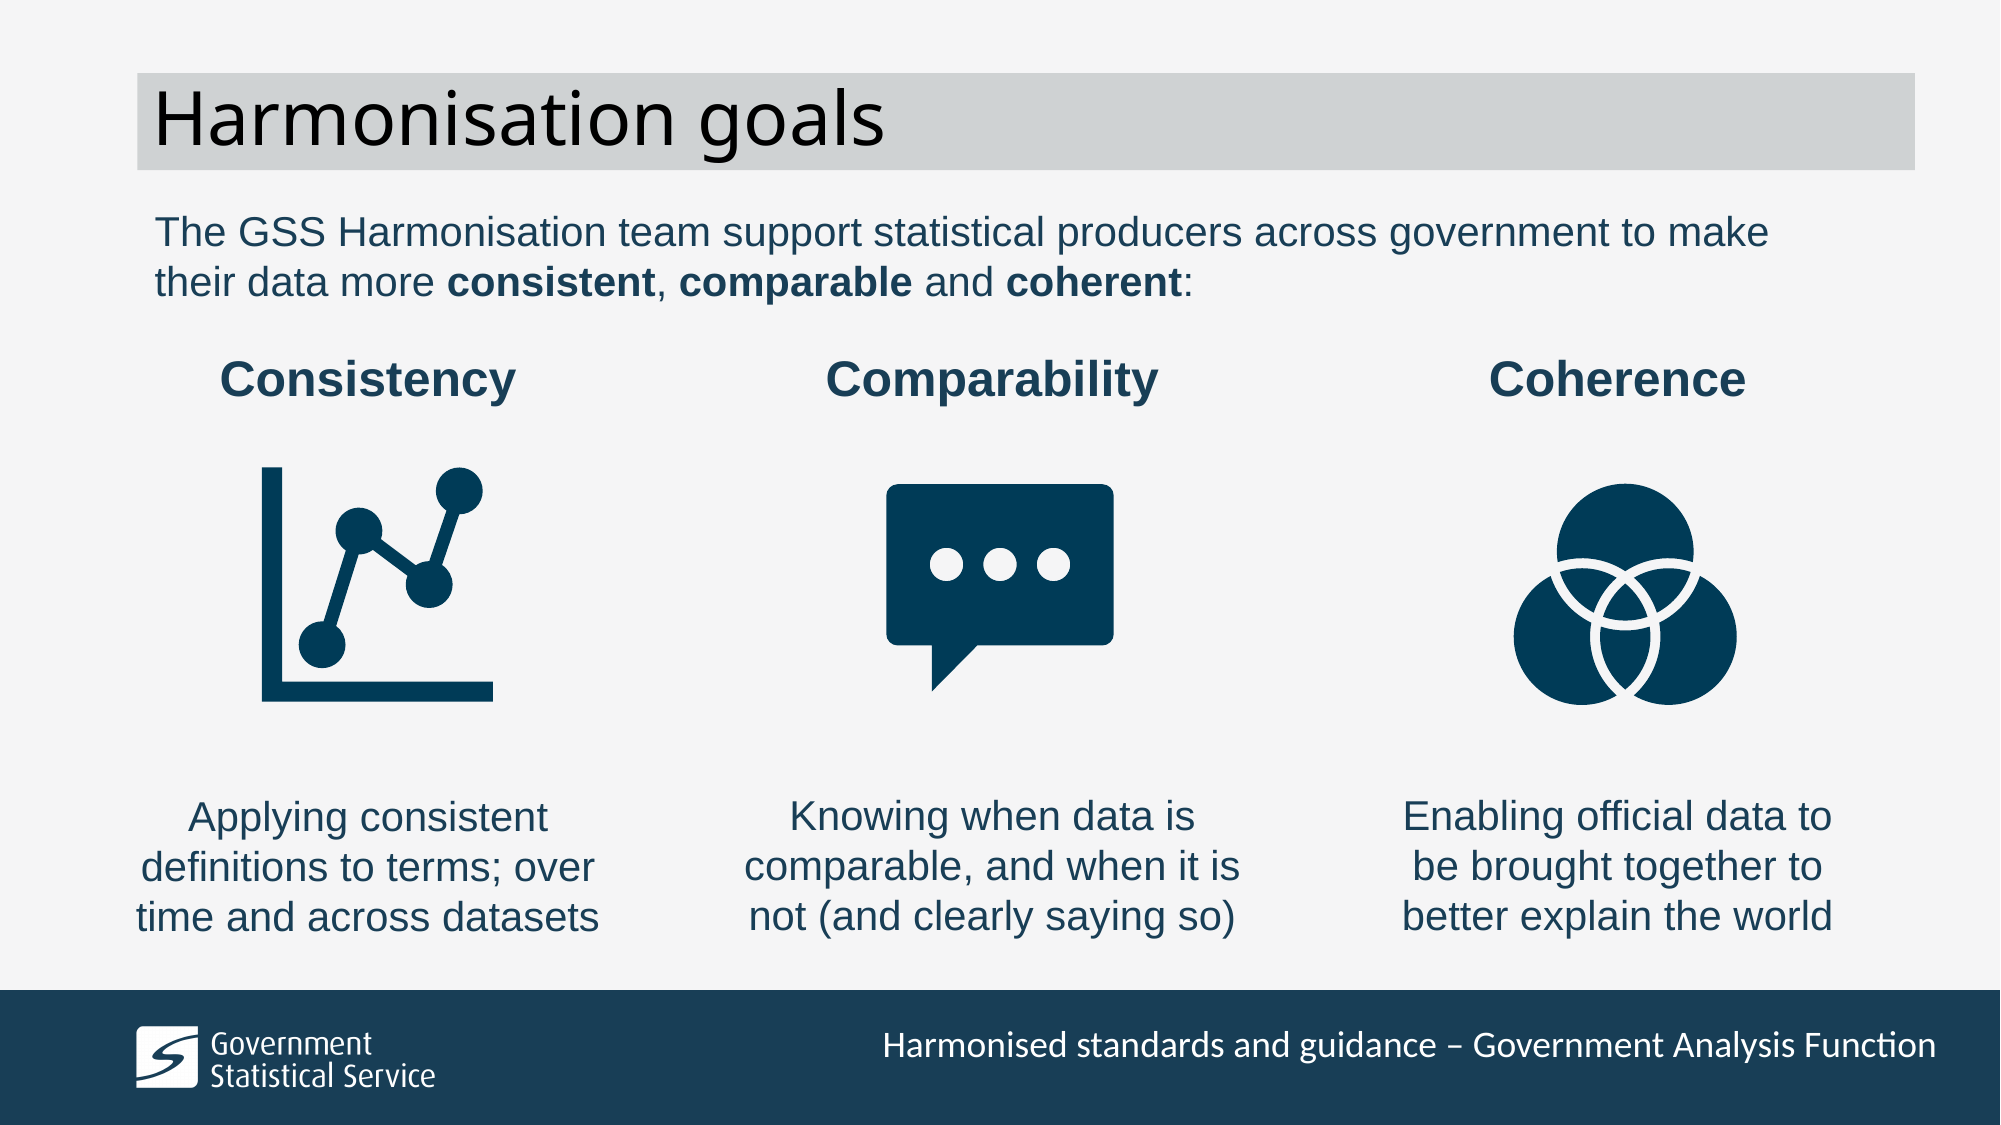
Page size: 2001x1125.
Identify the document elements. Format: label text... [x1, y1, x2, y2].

picture [1463, 431, 1788, 756]
picture [837, 425, 1163, 751]
text_box Applying consistent definitions to terms; over time and across datasets [101, 780, 650, 948]
text_box Comparability [811, 338, 1189, 415]
text_box Knowing when data is comparable, and when it is not (and clearly saying so) [726, 780, 1274, 947]
text_box Enabling official data to be brought together to better explain the world [1394, 780, 1856, 947]
text_box Harmonised standards and guidance – Government Analysis Function [867, 1012, 2000, 1073]
text_box The GSS Harmonisation team support statistical producers across government to make their data more consistent, comparable and coherent: [154, 196, 1846, 313]
text_box Coherence [1463, 338, 1788, 415]
picture [213, 422, 538, 747]
text_box Consistency [186, 338, 565, 415]
text_box Harmonisation goals [137, 73, 1915, 171]
